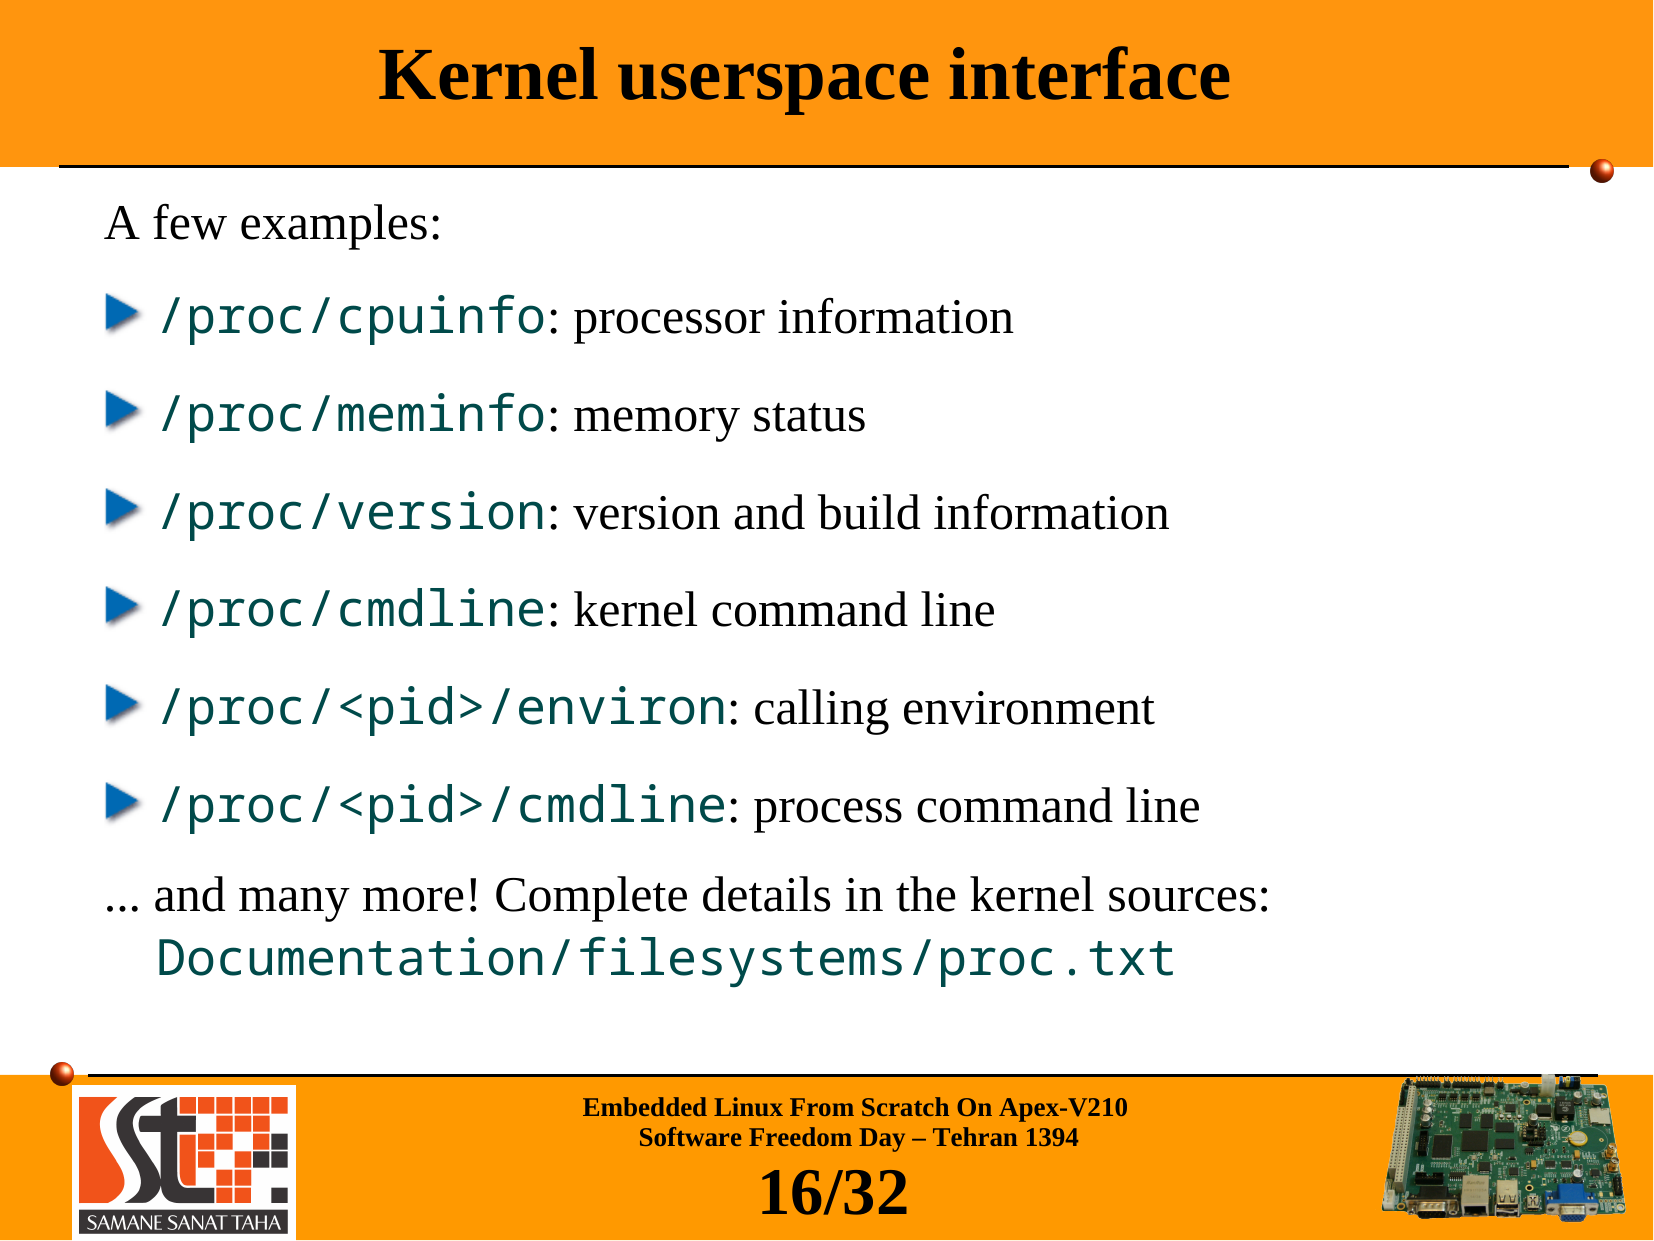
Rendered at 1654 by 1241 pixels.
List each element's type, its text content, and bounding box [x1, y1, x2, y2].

picture [72, 1085, 296, 1241]
title Kernel userspace interface [60, 12, 1551, 138]
picture [1371, 1074, 1626, 1236]
list A few examples: /proc/cpuinfo: processor information /proc/meminfo: memory status /proc/version: version and build information /proc/cmdline: kernel command line /proc/<pid>/environ: calling environment /proc/<pid>/cmdline: process command line ... and many more! Complete details in the kernel sources: Documentation/filesystems/proc.txt [85, 195, 1498, 1045]
